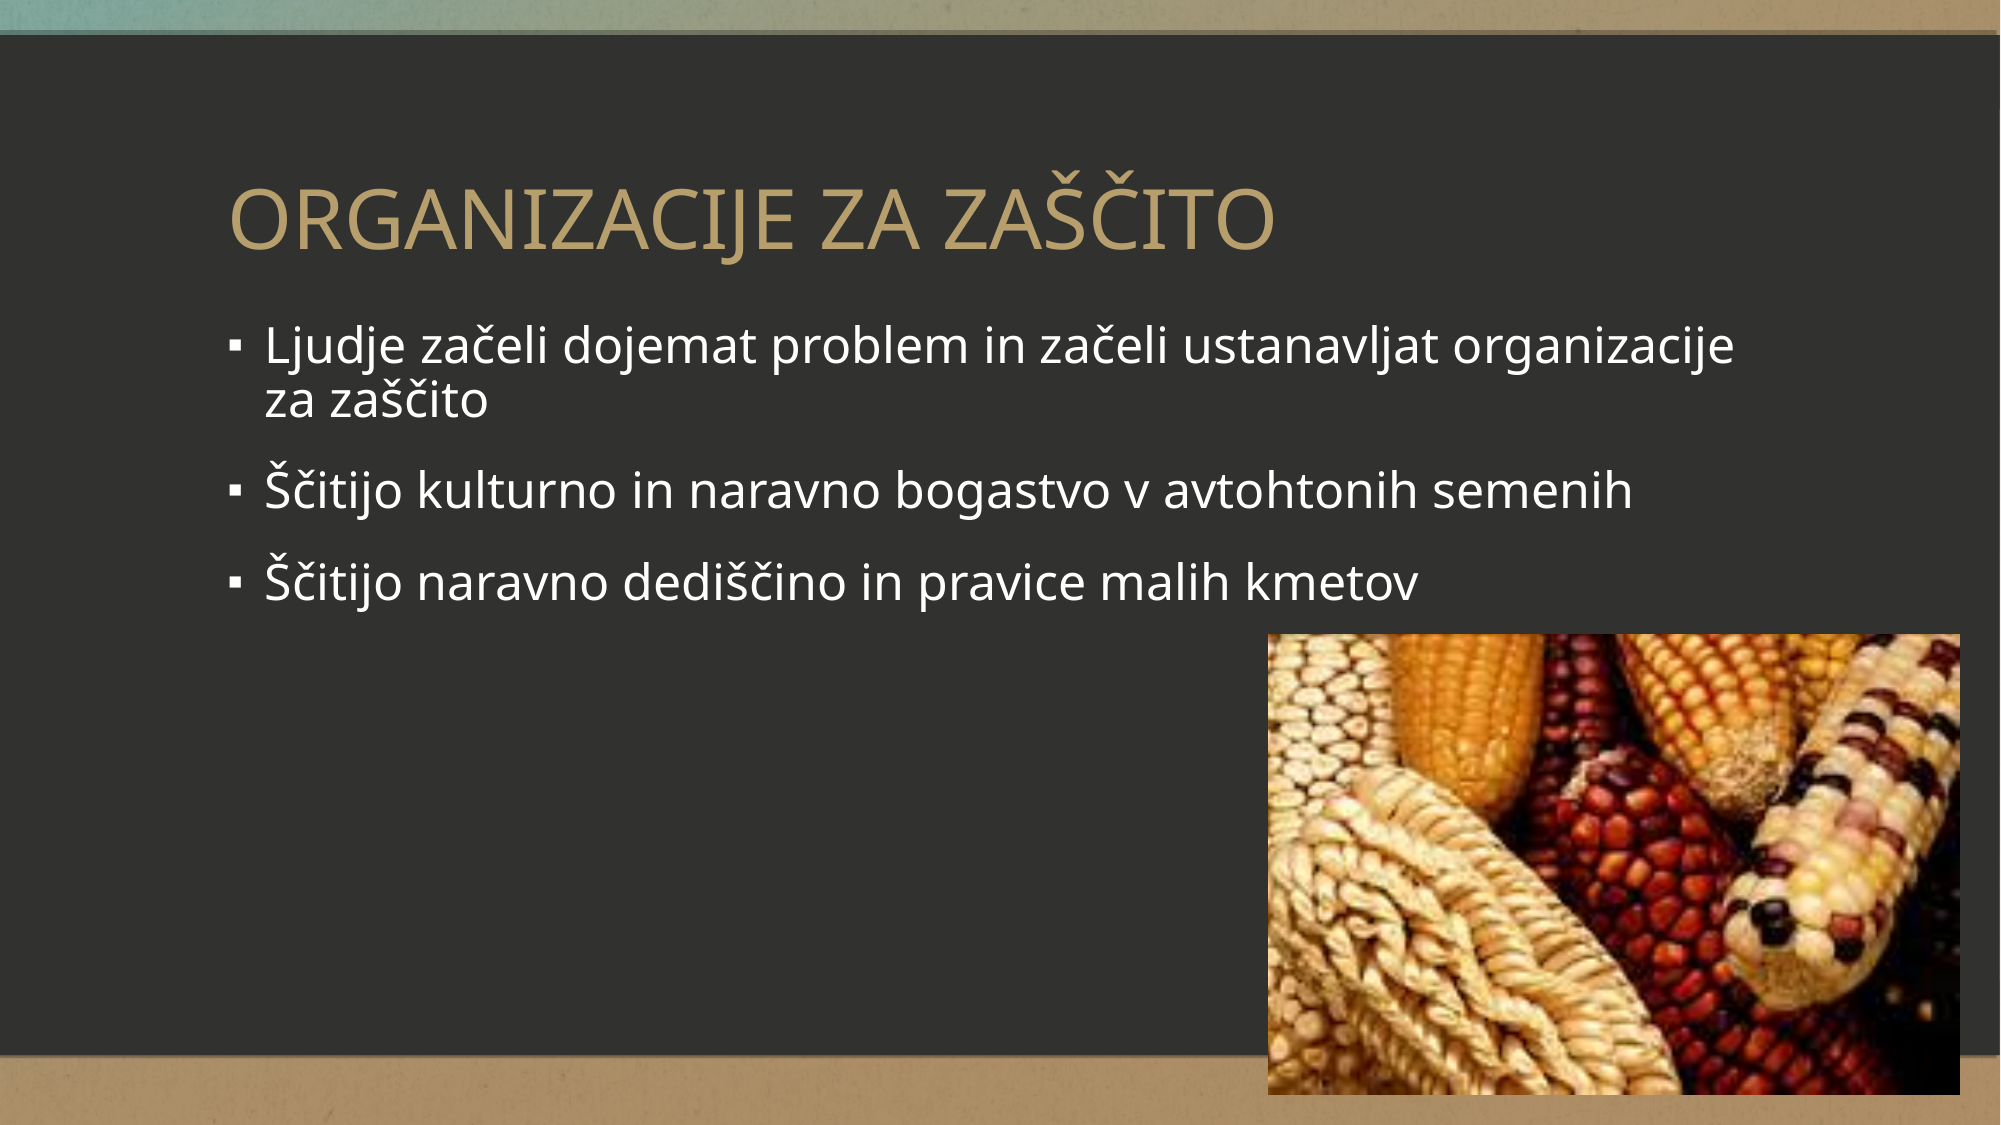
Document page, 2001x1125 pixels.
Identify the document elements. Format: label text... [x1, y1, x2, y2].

list Ljudje začeli dojemat problem in začeli ustanavljat organizacije za zaščito Ščitijo kulturno in naravno bogastvo v avtohtonih semenih Ščitijo naravno dediščino in pravice malih kmetov [212, 312, 1788, 1013]
picture [0, 0, 2001, 1125]
title ORGANIZACIJE ZA ZAŠČITO [212, 68, 1788, 275]
